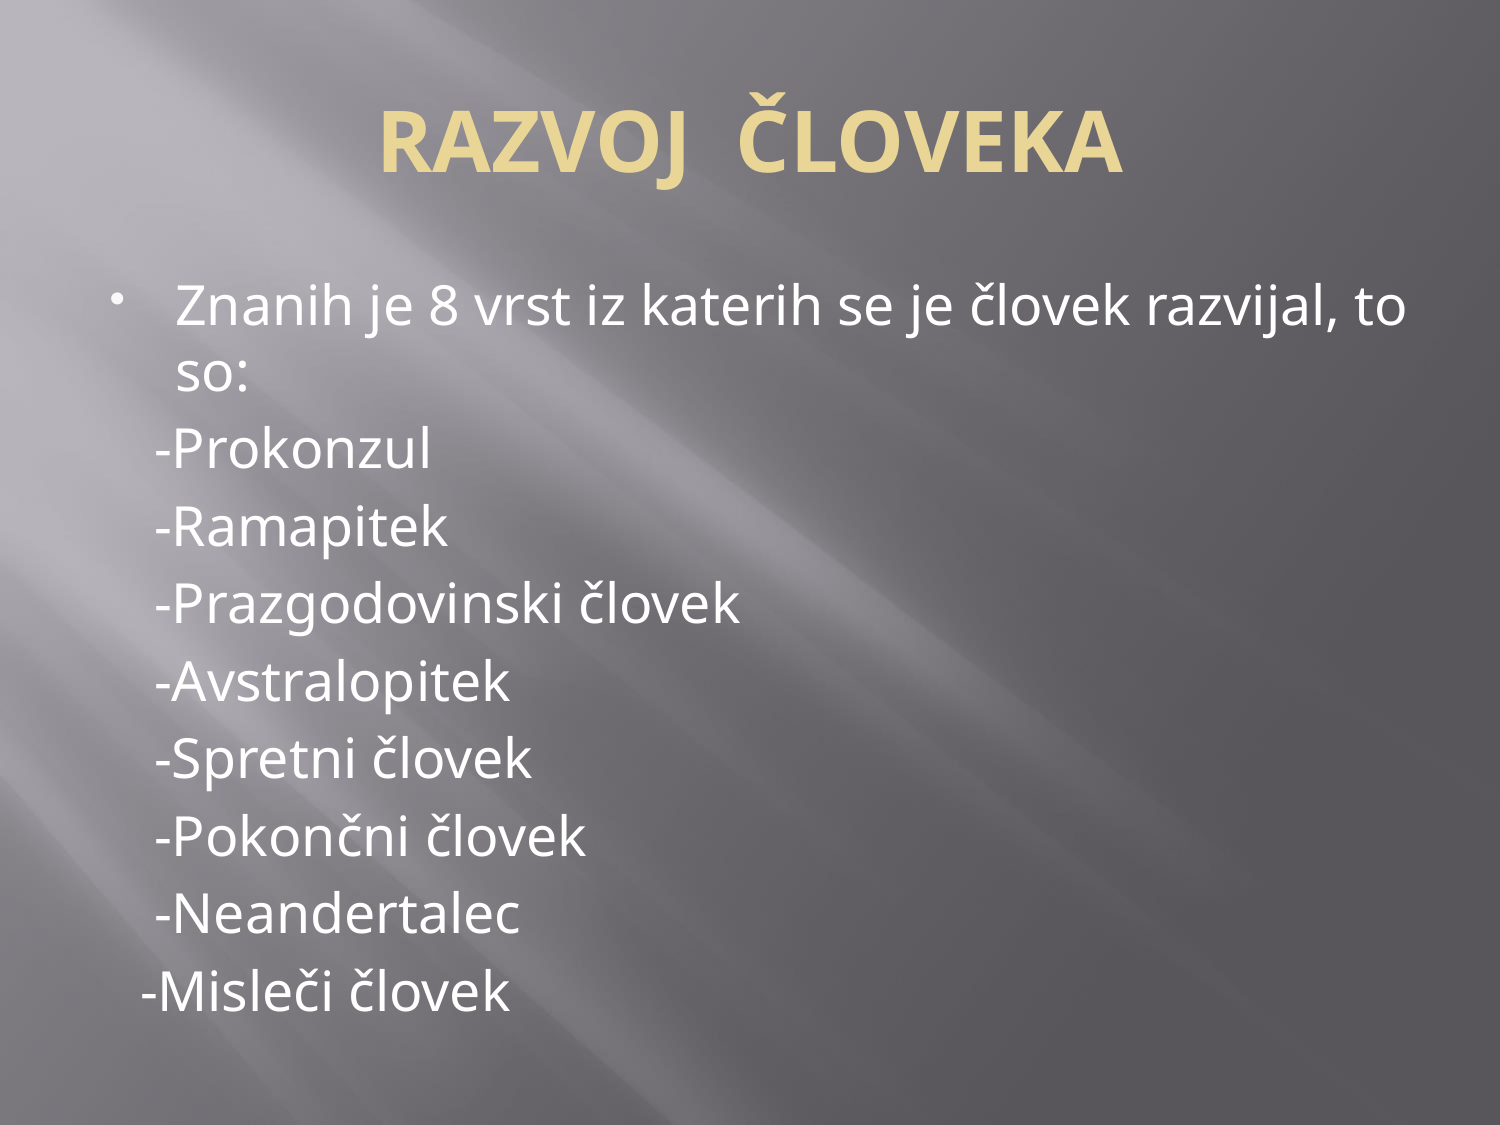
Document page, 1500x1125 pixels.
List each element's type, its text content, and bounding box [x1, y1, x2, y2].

picture [0, 0, 1500, 1125]
list Znanih je 8 vrst iz katerih se je človek razvijal, to so: -Prokonzul -Ramapitek -Prazgodovinski človek -Avstralopitek -Spretni človek -Pokončni človek -Neandertalec -Misleči človek [75, 262, 1425, 1035]
title RAZVOJ ČLOVEKA [75, 45, 1425, 233]
